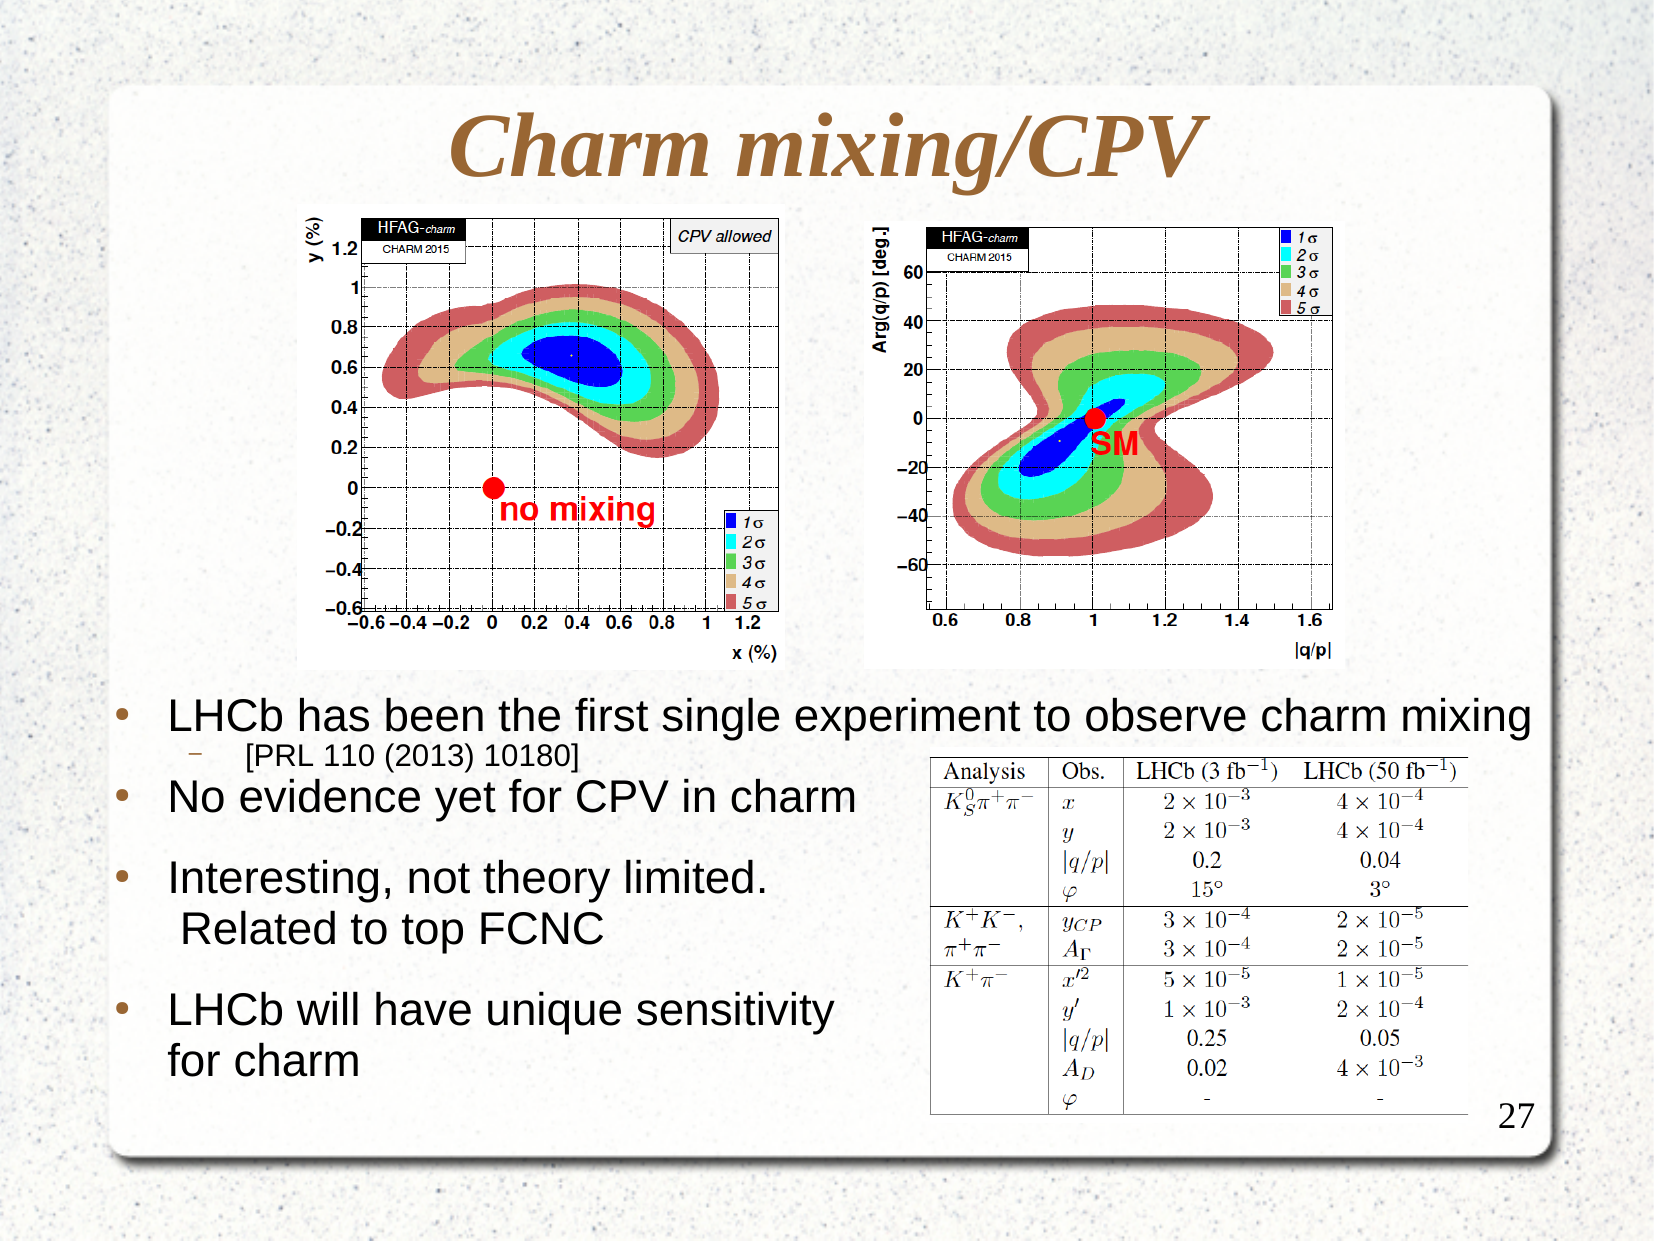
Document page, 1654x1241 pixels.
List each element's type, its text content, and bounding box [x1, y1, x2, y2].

picture [929, 747, 1469, 1123]
title Charm mixing/CPV [118, 95, 1536, 197]
picture [0, 0, 1654, 1241]
list LHCb has been the first single experiment to observe charm mixing No evidence yet for CPV in charm Interesting, not theory limited. Related to top FCNC LHCb will have unique sensitivity for charm [96, 690, 1537, 1167]
text_box [PRL 110 (2013) 10180] [0, 737, 661, 781]
